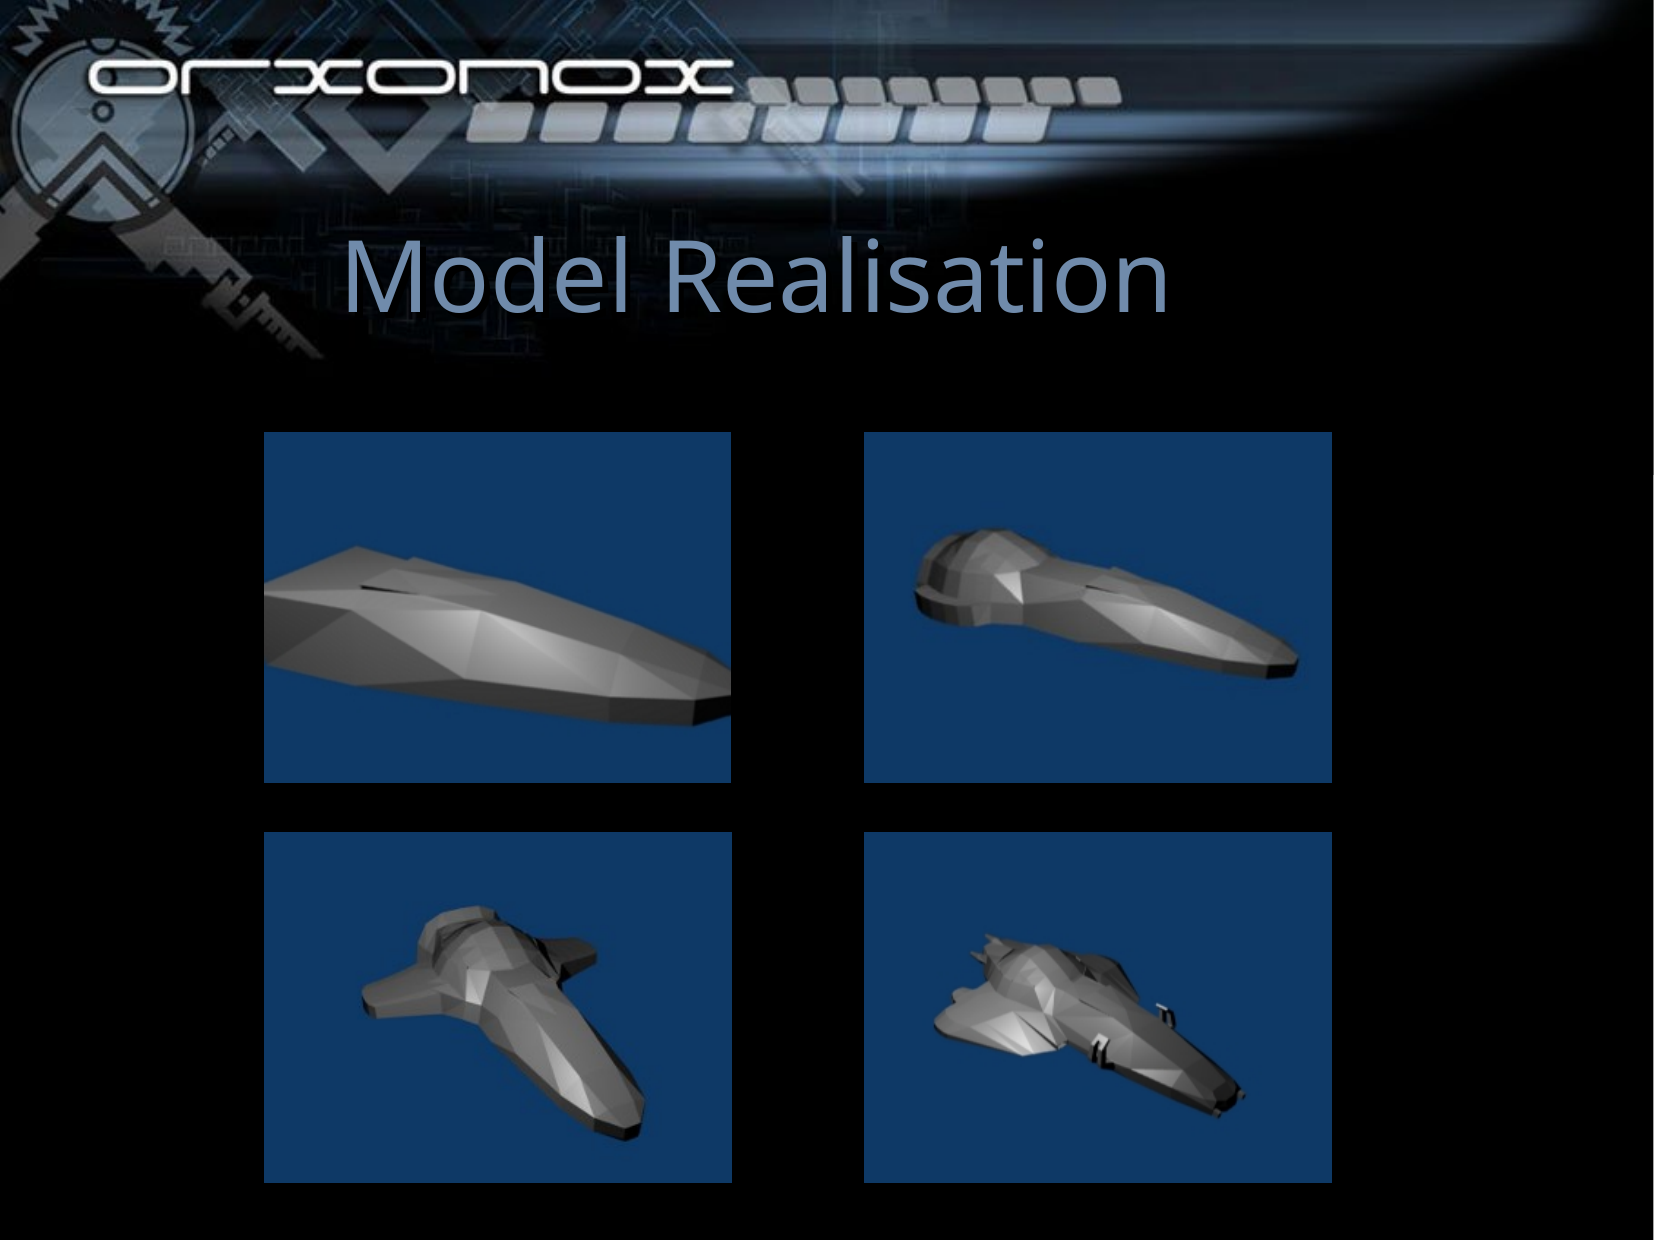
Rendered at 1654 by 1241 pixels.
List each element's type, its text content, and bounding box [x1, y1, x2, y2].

picture [264, 832, 732, 1183]
text_box Model Realisation [324, 205, 1300, 261]
picture [0, 0, 1654, 783]
picture [864, 832, 1332, 1183]
